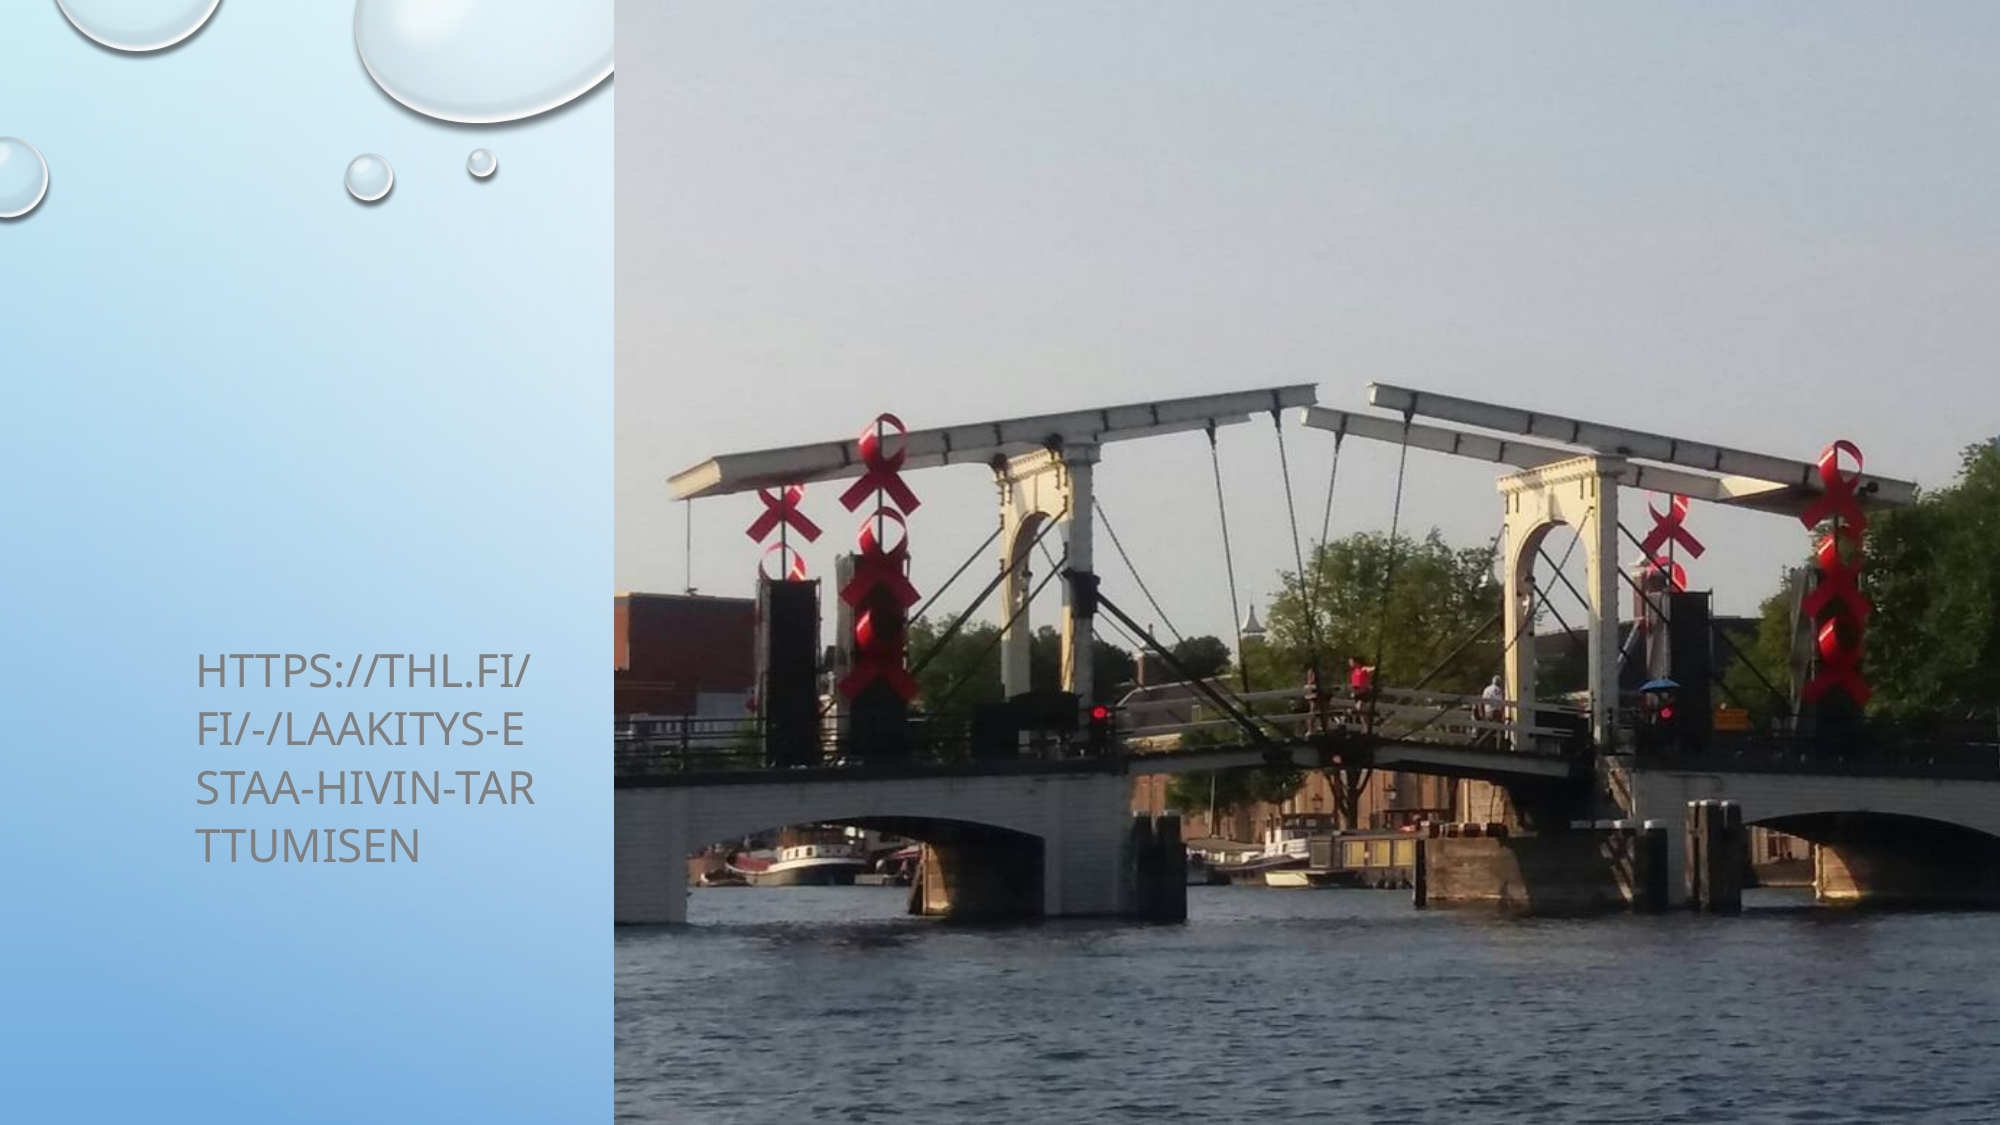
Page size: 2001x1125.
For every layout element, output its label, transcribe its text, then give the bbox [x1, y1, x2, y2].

picture [614, 0, 2000, 1125]
subtitle https://thl.fi/fi/-/laakitys-estaa-hivin-tarttumisen [180, 459, 552, 957]
